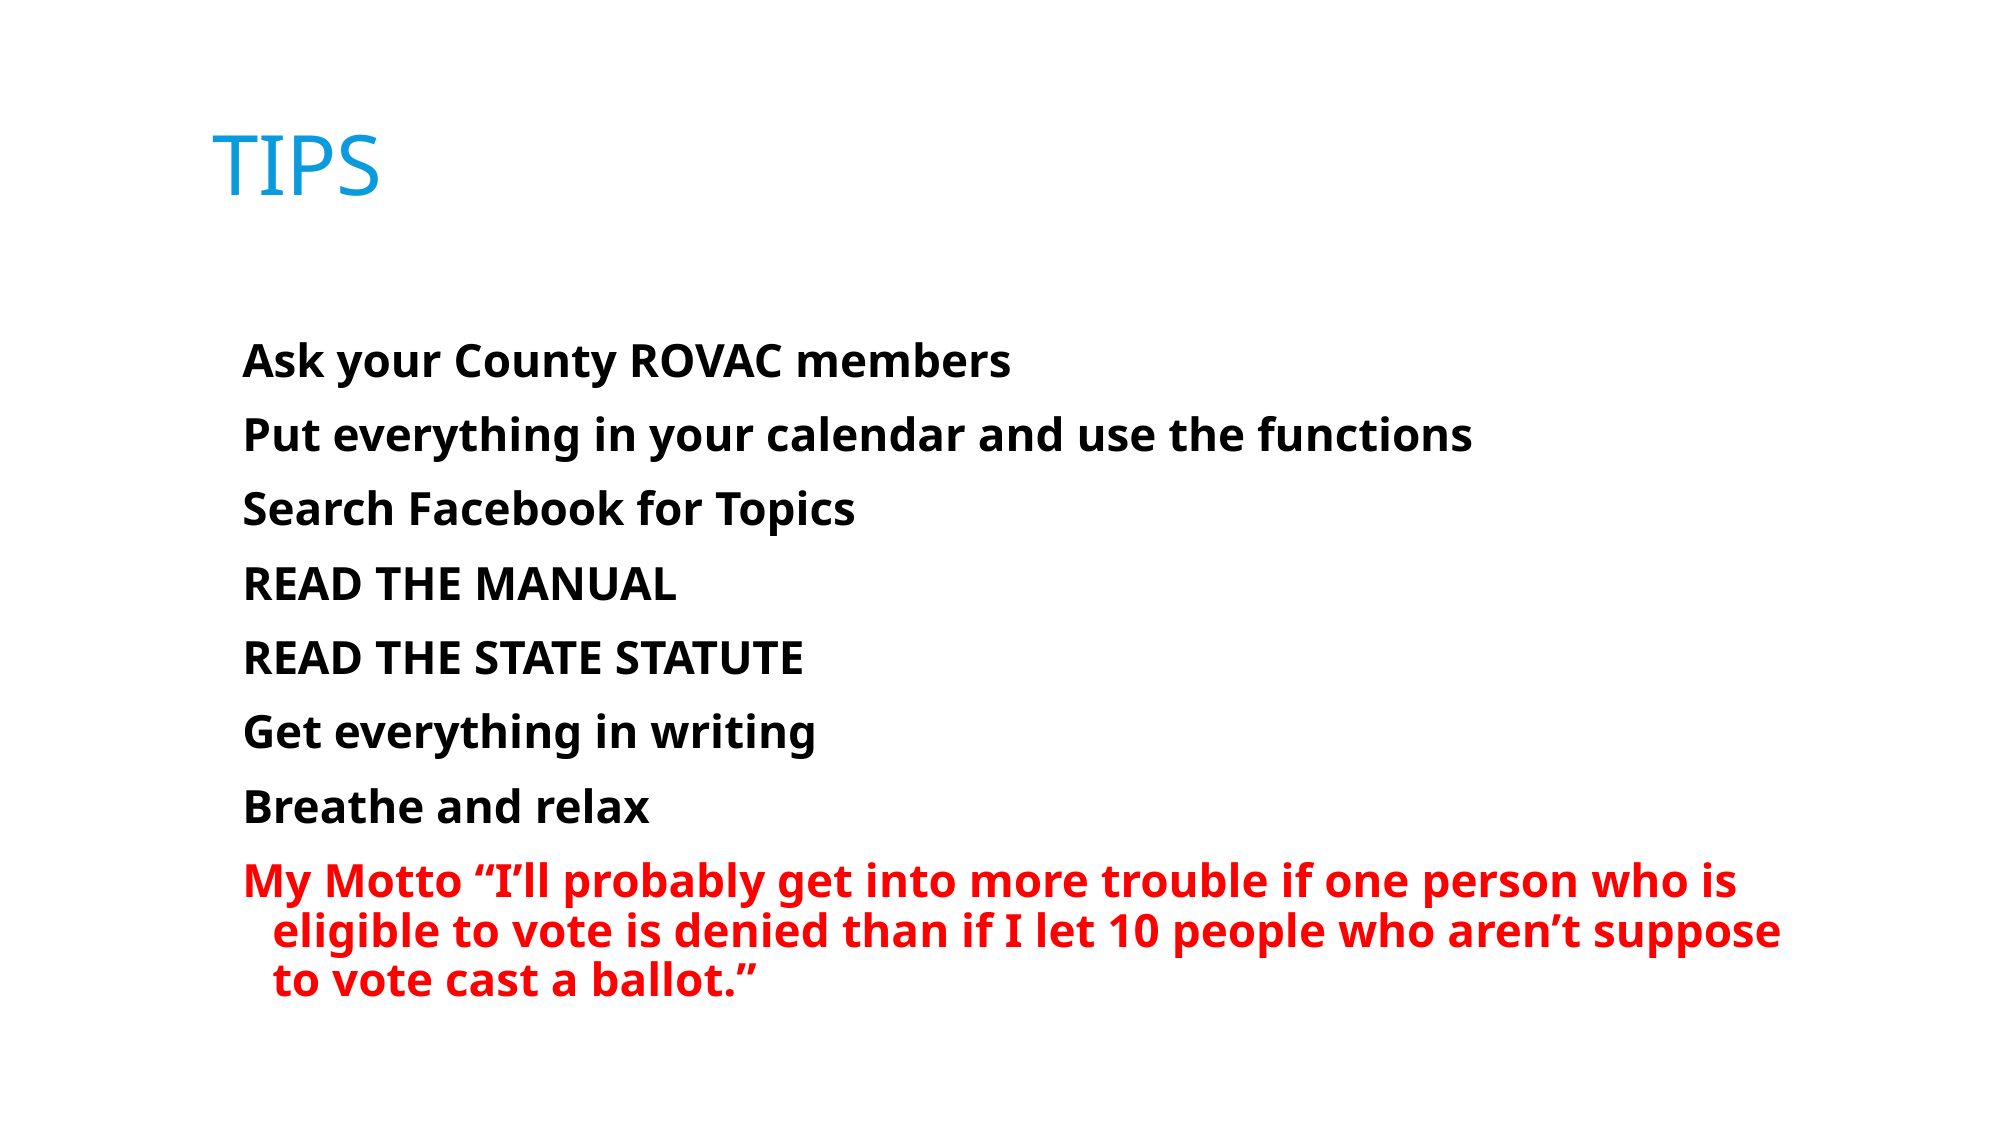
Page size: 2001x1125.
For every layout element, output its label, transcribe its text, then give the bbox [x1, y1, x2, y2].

title Tips [197, 46, 1803, 295]
list Ask your County ROVAC members Put everything in your calendar and use the functions Search Facebook for Topics READ THE MANUAL READ THE STATE STATUTE Get everything in writing Breathe and relax My Motto “I’ll probably get into more trouble if one person who is eligible to vote is denied than if I let 10 people who aren’t suppose to vote cast a ballot.” [197, 329, 1803, 1021]
